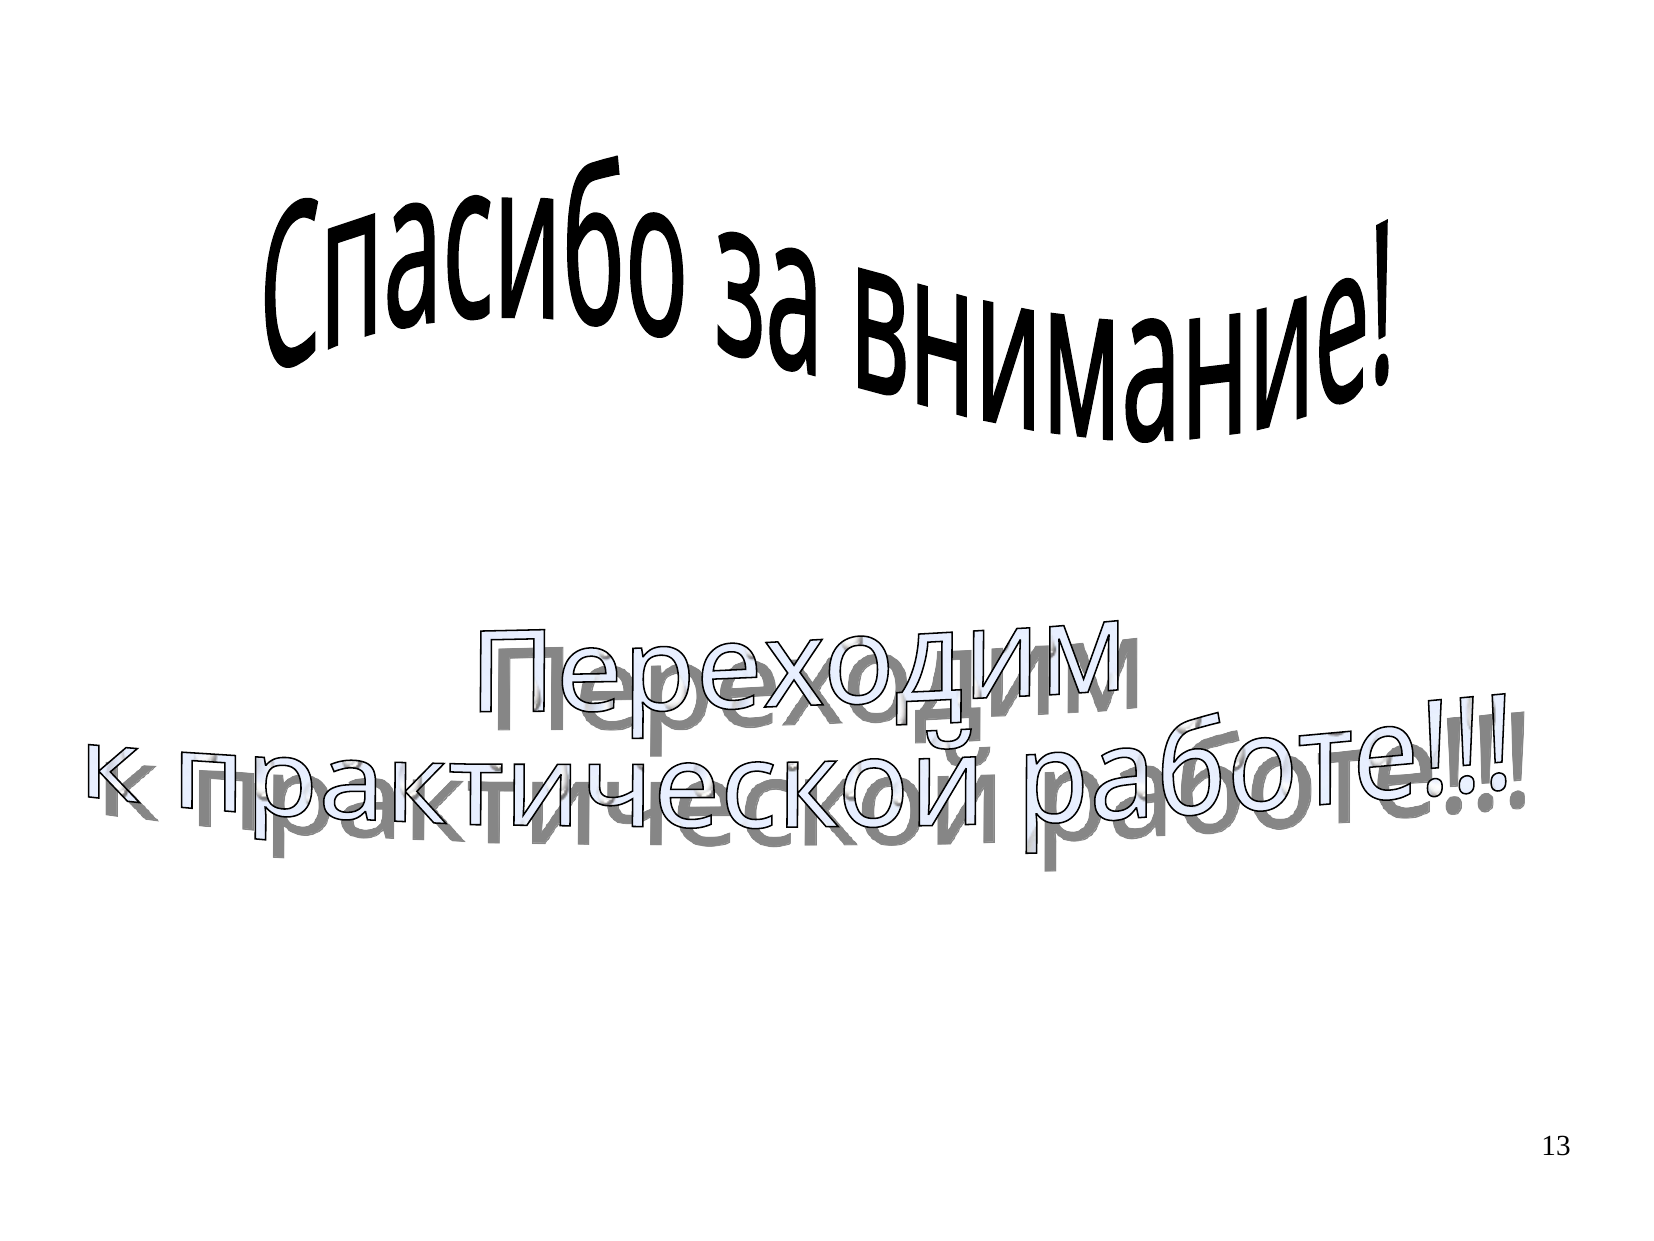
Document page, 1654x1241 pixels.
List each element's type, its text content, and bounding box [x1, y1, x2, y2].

text_box Переходим к практической работе!!! [1026, 752, 1083, 854]
text_box Переходим к практической работе!!! [726, 761, 774, 829]
text_box Переходим к практической работе!!! [764, 639, 824, 708]
text_box Переходим к практической работе!!! [1299, 731, 1351, 805]
text_box Спасибо за внимание! [983, 300, 1034, 431]
text_box Спасибо за внимание! [328, 213, 375, 349]
text_box Спасибо за внимание! [1319, 278, 1365, 404]
text_box Переходим к практической работе!!! [829, 636, 889, 705]
text_box Переходим к практической работе!!! [181, 752, 236, 812]
text_box Переходим к практической работе!!! [88, 744, 140, 803]
text_box Спасибо за внимание! [502, 198, 553, 319]
text_box Переходим к практической работе!!! [562, 647, 617, 712]
text_box Переходим к практической работе!!! [450, 763, 502, 825]
text_box Спасибо за внимание! [1051, 313, 1113, 440]
text_box Переходим к практической работе!!! [394, 762, 446, 824]
text_box Переходим к практической работе!!! [919, 756, 976, 826]
text_box Переходим к практической работе!!! [1162, 712, 1221, 816]
text_box Переходим к практической работе!!! [632, 646, 690, 739]
text_box Переходим к практической работе!!! [480, 629, 545, 712]
text_box Переходим к практической работе!!! [973, 627, 1030, 699]
text_box Переходим к практической работе!!! [589, 764, 644, 827]
text_box Переходим к практической работе!!! [1358, 726, 1413, 801]
text_box Переходим к практической работе!!! [255, 756, 312, 840]
text_box Спасибо за внимание! [567, 156, 620, 327]
text_box Переходим к практической работе!!! [702, 643, 757, 710]
text_box Переходим к практической работе!!! [786, 761, 839, 828]
text_box Переходим к практической работе!!! [1233, 737, 1292, 812]
text_box Переходим к практической работе!!! [659, 762, 715, 829]
text_box Спасибо за внимание! [1257, 296, 1306, 430]
text_box Спасибо за внимание! [630, 212, 683, 338]
text_box Спасибо за внимание! [448, 195, 490, 320]
text_box Переходим к практической работе!!! [926, 729, 972, 750]
text_box Спасибо за внимание! [1376, 220, 1388, 339]
text_box Спасибо за внимание! [770, 248, 815, 376]
text_box Переходим к практической работе!!! [1094, 748, 1147, 821]
text_box Спасибо за внимание! [858, 268, 905, 395]
text_box Спасибо за внимание! [388, 203, 434, 329]
text_box Переходим к практической работе!!! [1428, 699, 1442, 769]
text_box Спасибо за внимание! [718, 232, 761, 358]
text_box Спасибо за внимание! [265, 198, 318, 368]
text_box Переходим к практической работе!!! [844, 758, 903, 828]
text_box Спасибо за внимание! [918, 284, 967, 417]
text_box Переходим к практической работе!!! [1492, 693, 1505, 763]
text_box Переходим к практической работе!!! [1049, 620, 1118, 695]
text_box Переходим к практической работе!!! [513, 764, 571, 826]
text_box Спасибо за внимание! [1190, 313, 1240, 439]
text_box Переходим к практической работе!!! [896, 632, 962, 725]
text_box Спасибо за внимание! [1126, 318, 1173, 443]
text_box Переходим к практической работе!!! [1460, 696, 1474, 766]
text_box Переходим к практической работе!!! [323, 760, 376, 821]
